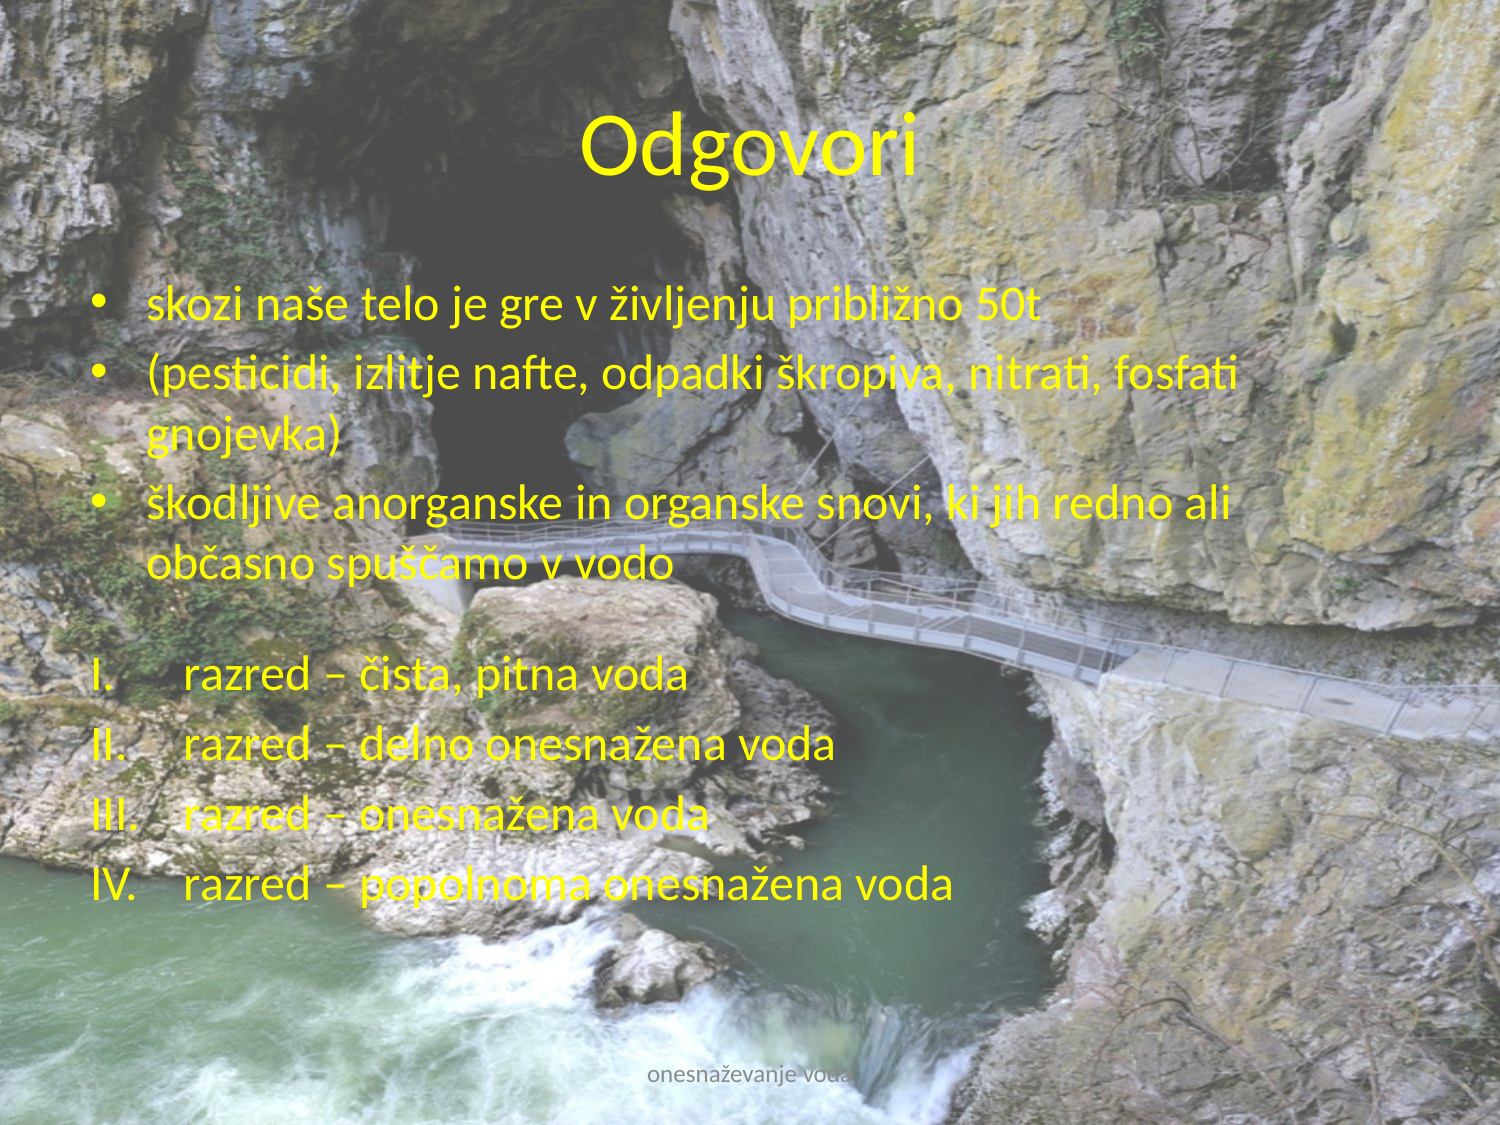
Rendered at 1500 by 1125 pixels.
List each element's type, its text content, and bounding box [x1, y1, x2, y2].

footer onesnaževanje voda [512, 1042, 988, 1103]
title Odgovori [75, 45, 1425, 233]
list skozi naše telo je gre v življenju približno 50t (pesticidi, izlitje nafte, odpadki škropiva, nitrati, fosfati gnojevka) škodljive anorganske in organske snovi, ki jih redno ali občasno spuščamo v vodo razred – čista, pitna voda razred – delno onesnažena voda razred – onesnažena voda razred – popolnoma onesnažena voda [75, 262, 1425, 1005]
slide_number <number> [1074, 1042, 1425, 1103]
